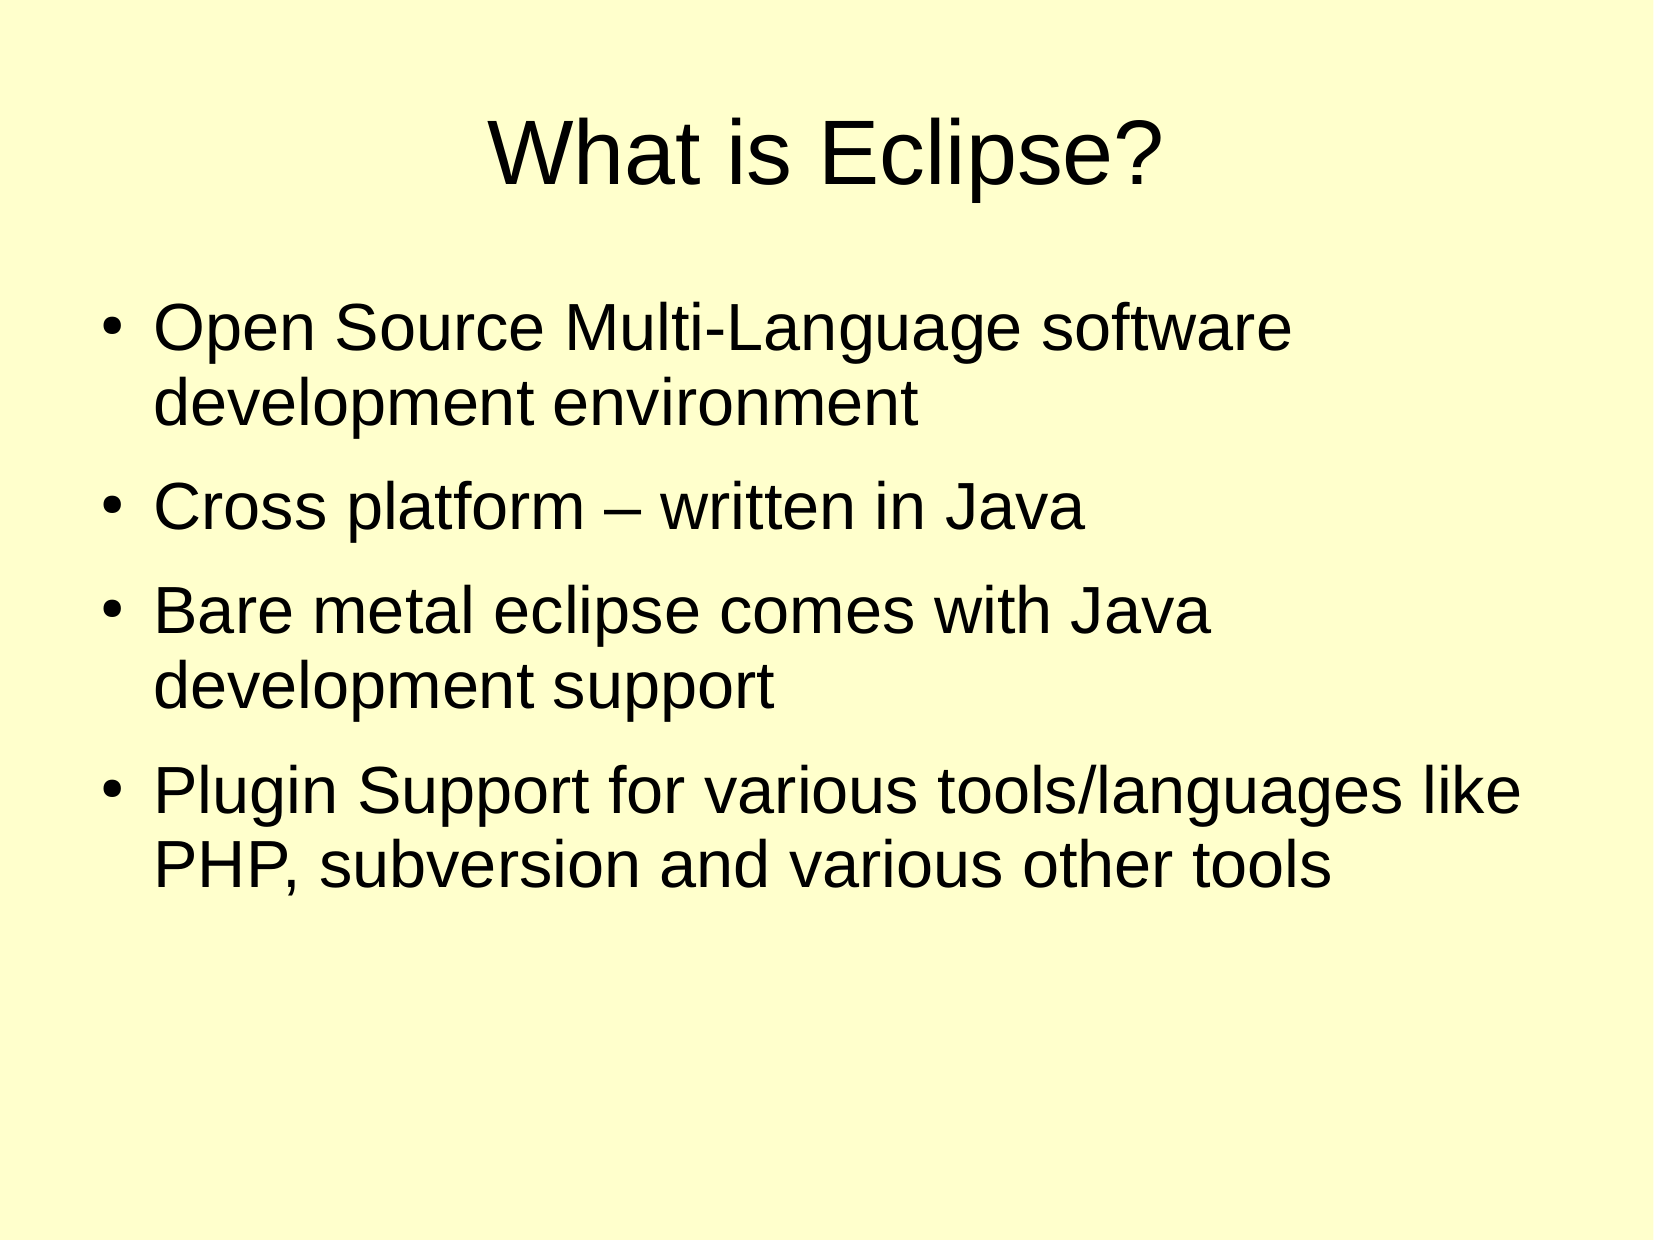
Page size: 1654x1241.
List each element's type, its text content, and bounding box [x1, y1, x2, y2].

title What is Eclipse? [82, 56, 1571, 250]
list Open Source Multi-Language software development environment Cross platform – written in Java Bare metal eclipse comes with Java development support Plugin Support for various tools/languages like PHP, subversion and various other tools [82, 290, 1571, 1109]
